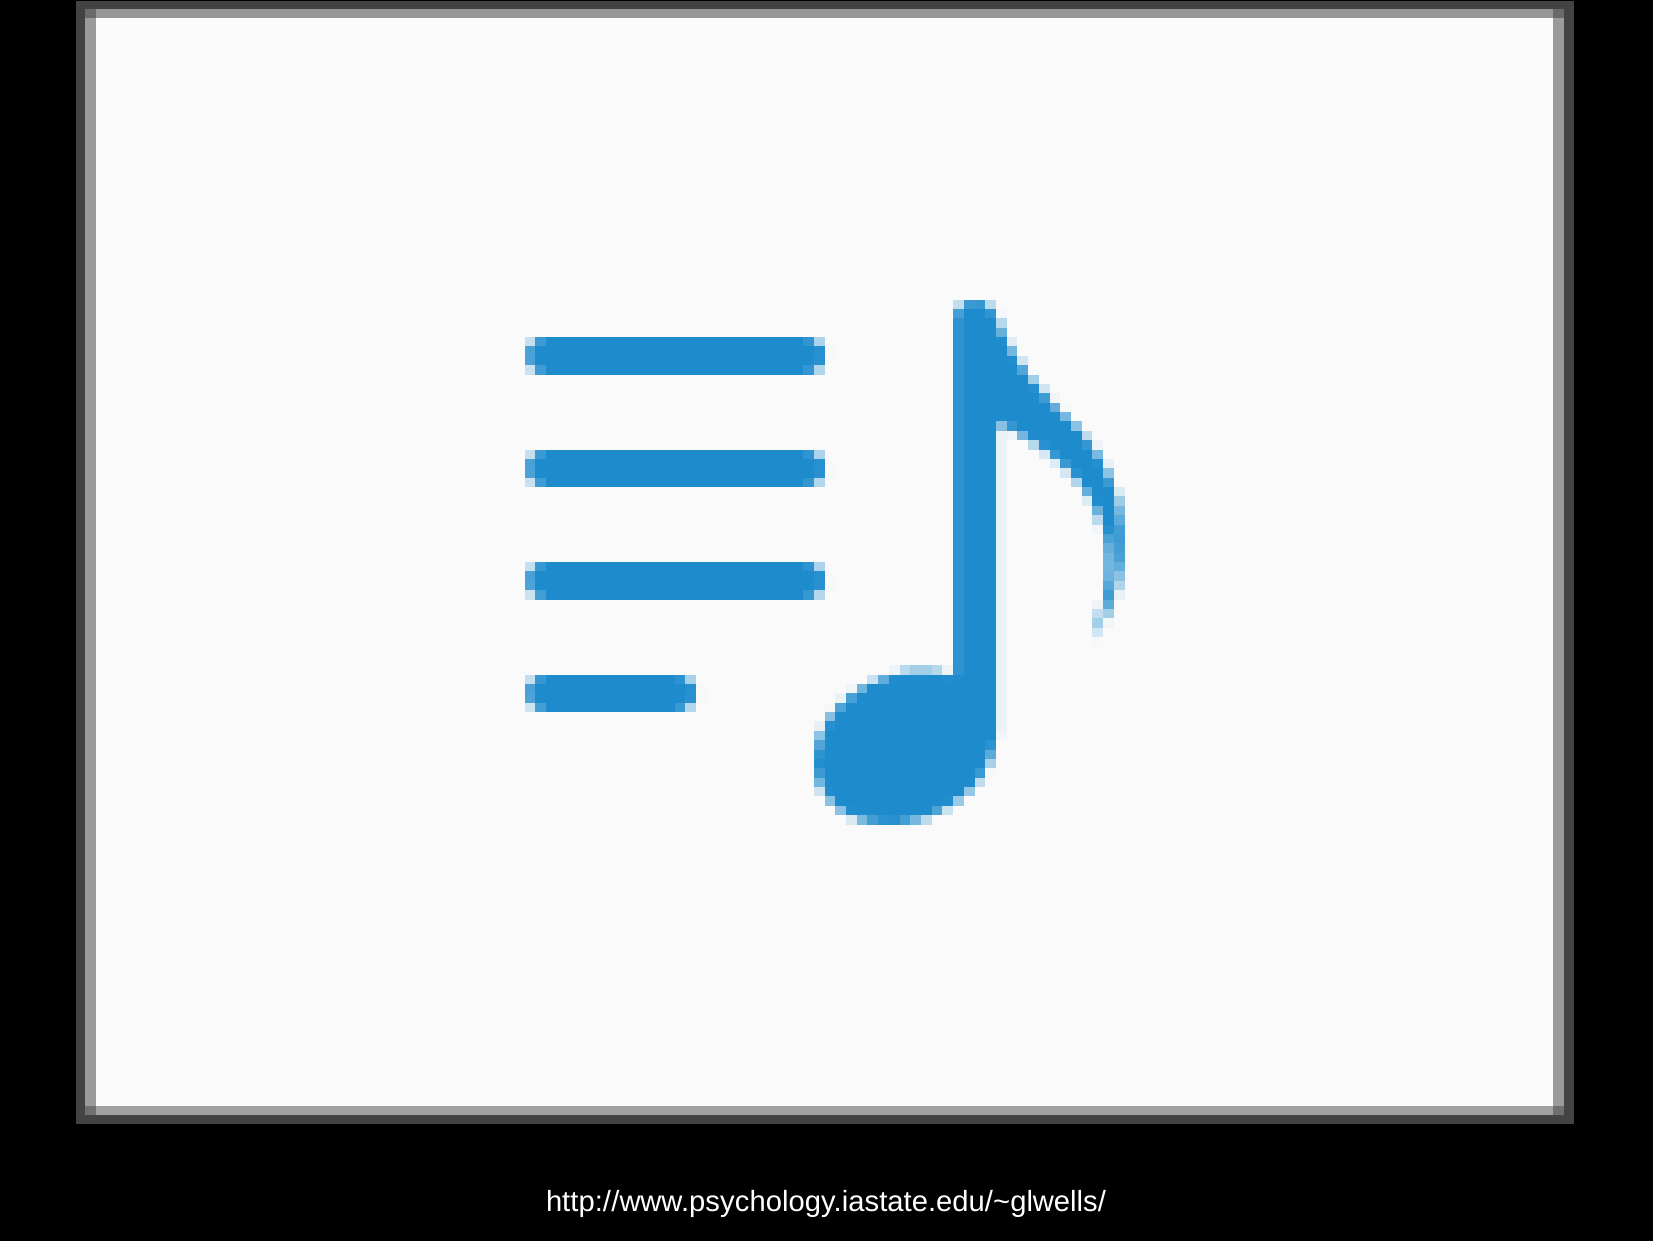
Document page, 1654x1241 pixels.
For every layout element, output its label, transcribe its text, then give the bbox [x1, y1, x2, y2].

text_box http://www.psychology.iastate.edu/~glwells/ [0, 1162, 1653, 1241]
text_box [75, 0, 1576, 1126]
